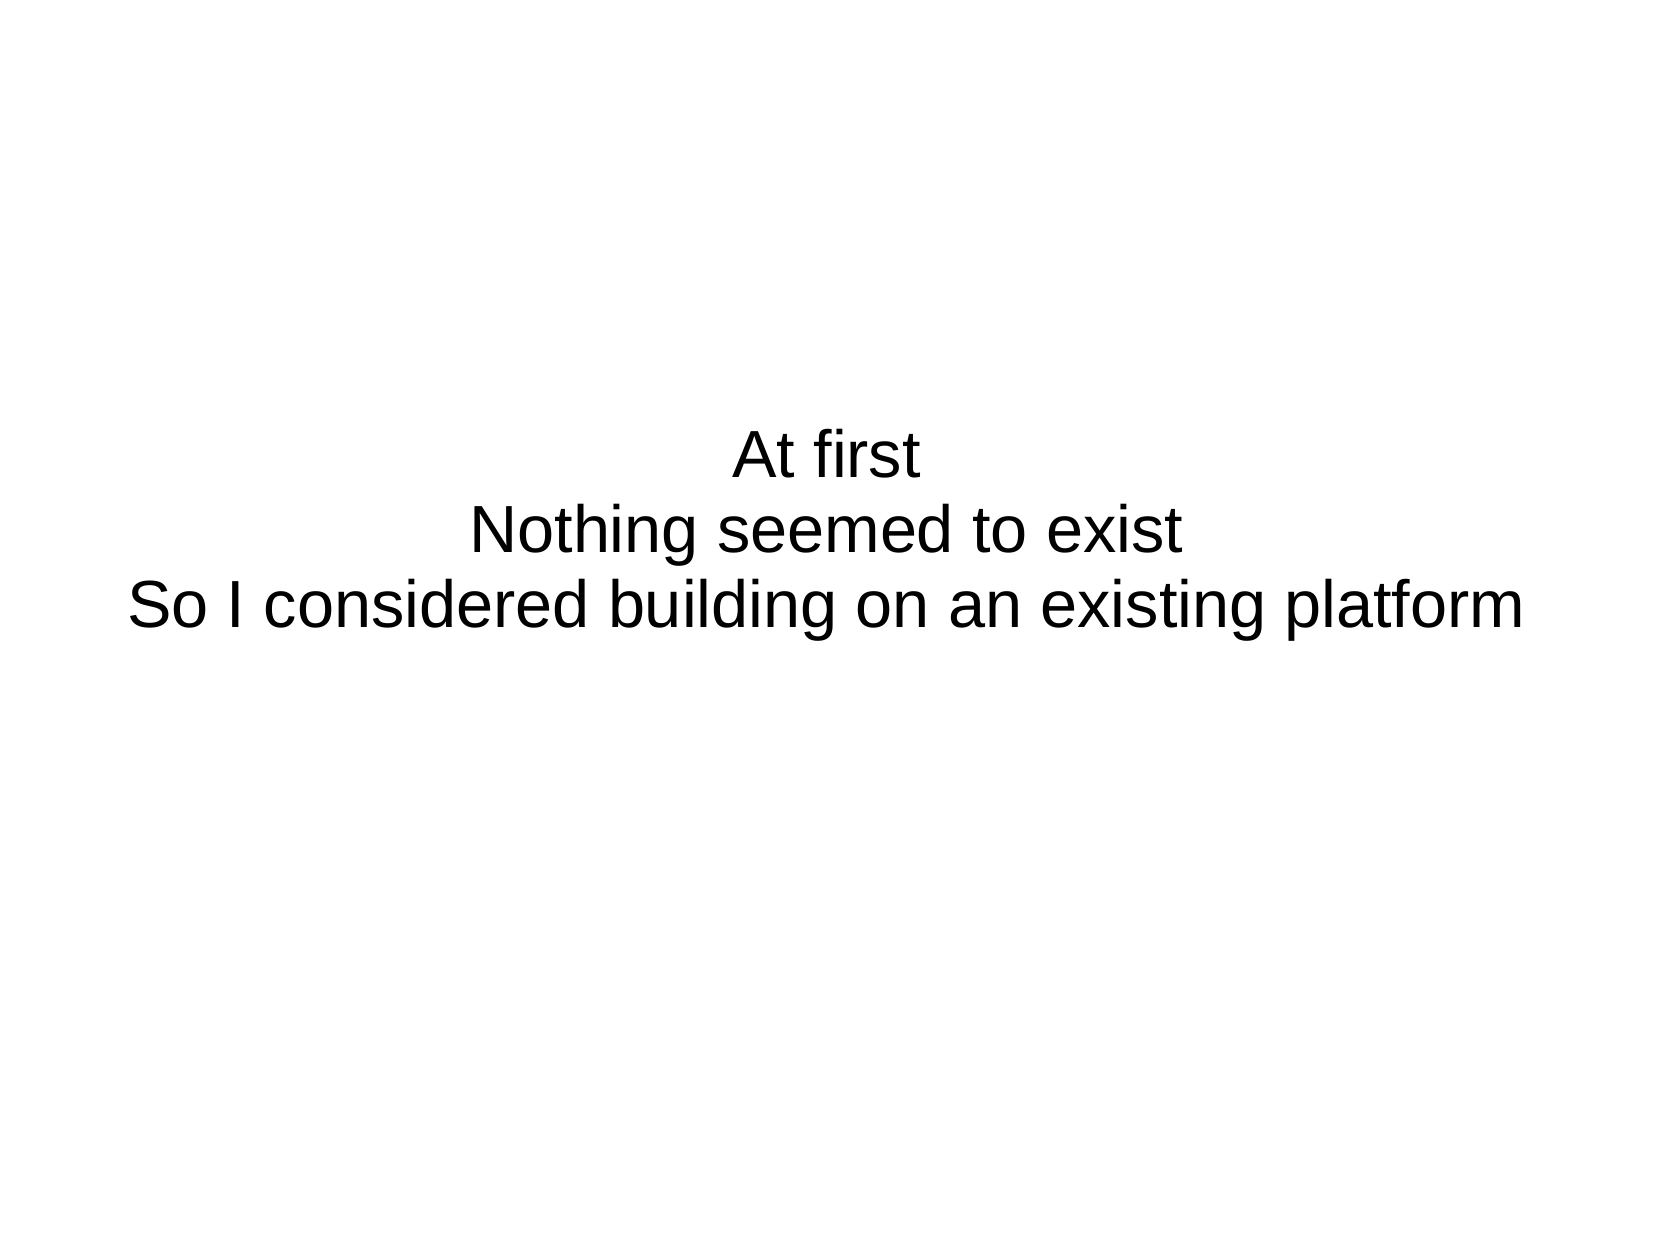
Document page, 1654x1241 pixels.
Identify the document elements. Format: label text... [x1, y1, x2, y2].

subtitle At first Nothing seemed to exist So I considered building on an existing platform [82, 49, 1571, 1010]
